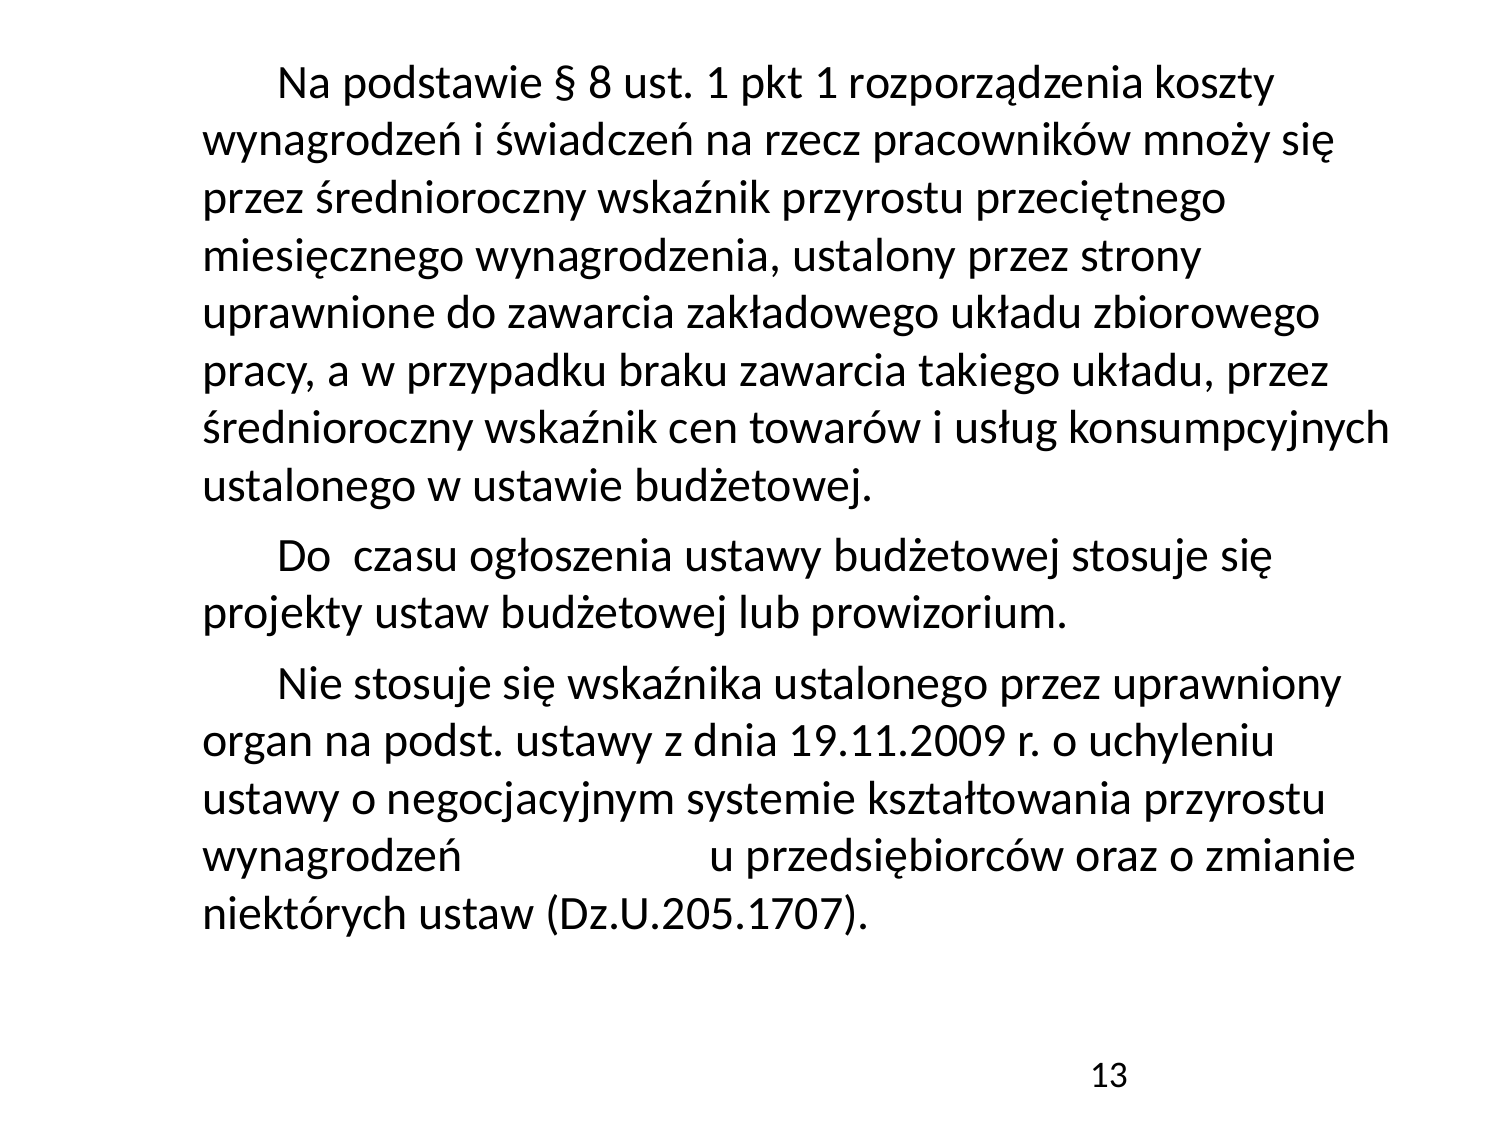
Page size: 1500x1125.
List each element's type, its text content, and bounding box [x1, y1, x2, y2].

list Na podstawie § 8 ust. 1 pkt 1 rozporządzenia koszty wynagrodzeń i świadczeń na rzecz pracowników mnoży się przez średnioroczny wskaźnik przyrostu przeciętnego miesięcznego wynagrodzenia, ustalony przez strony uprawnione do zawarcia zakładowego układu zbiorowego pracy, a w przypadku braku zawarcia takiego układu, przez średnioroczny wskaźnik cen towarów i usług konsumpcyjnych ustalonego w ustawie budżetowej. Do czasu ogłoszenia ustawy budżetowej stosuje się projekty ustaw budżetowej lub prowizorium. Nie stosuje się wskaźnika ustalonego przez uprawniony organ na podst. ustawy z dnia 19.11.2009 r. o uchyleniu ustawy o negocjacyjnym systemie kształtowania przyrostu wynagrodzeń u przedsiębiorców oraz o zmianie niektórych ustaw (Dz.U.205.1707). [75, 42, 1426, 1005]
text_box 13 [1074, 1042, 1426, 1103]
